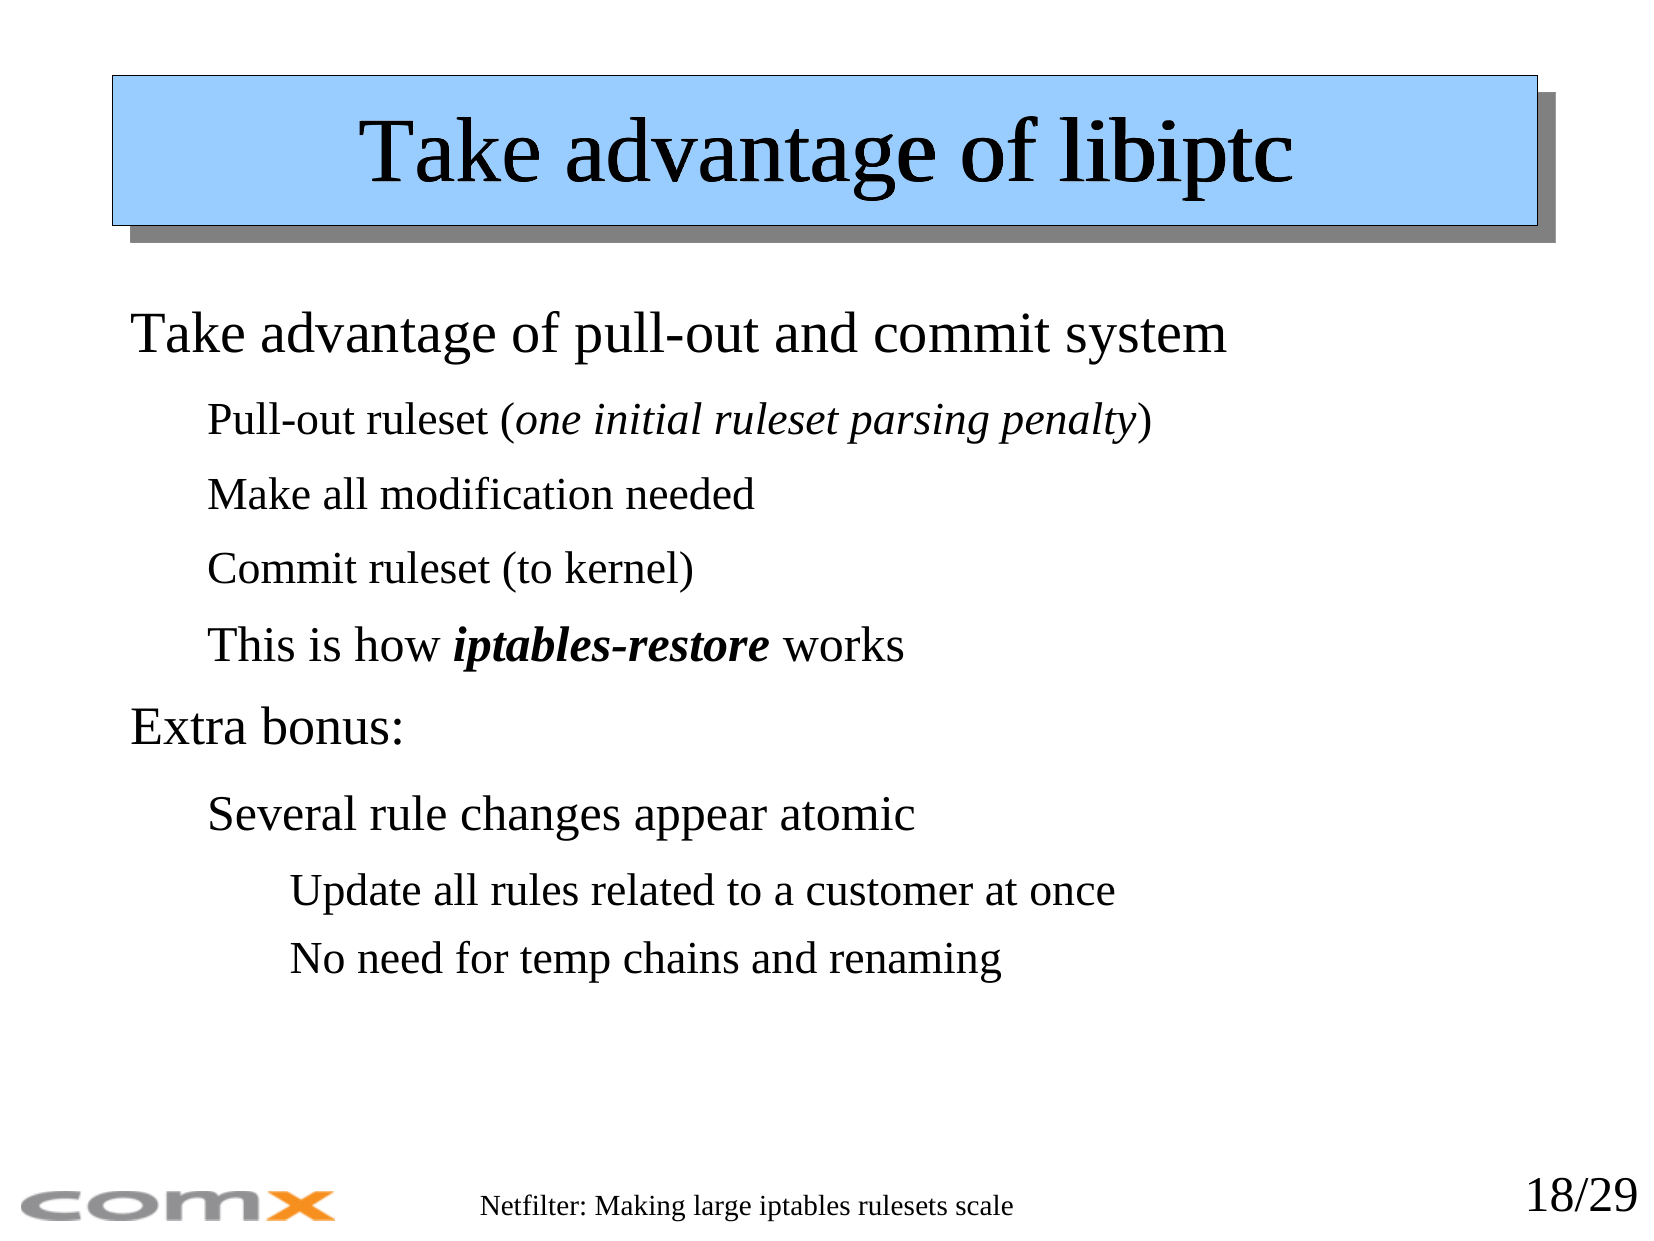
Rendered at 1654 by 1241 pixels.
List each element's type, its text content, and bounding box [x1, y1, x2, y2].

picture [21, 1191, 335, 1221]
list Take advantage of pull-out and commit system Pull-out ruleset (one initial ruleset parsing penalty) Make all modification needed Commit ruleset (to kernel) This is how iptables-restore works Extra bonus: Several rule changes appear atomic Update all rules related to a customer at once No need for temp chains and renaming [112, 300, 1538, 1058]
title Take advantage of libiptc [116, 90, 1538, 211]
